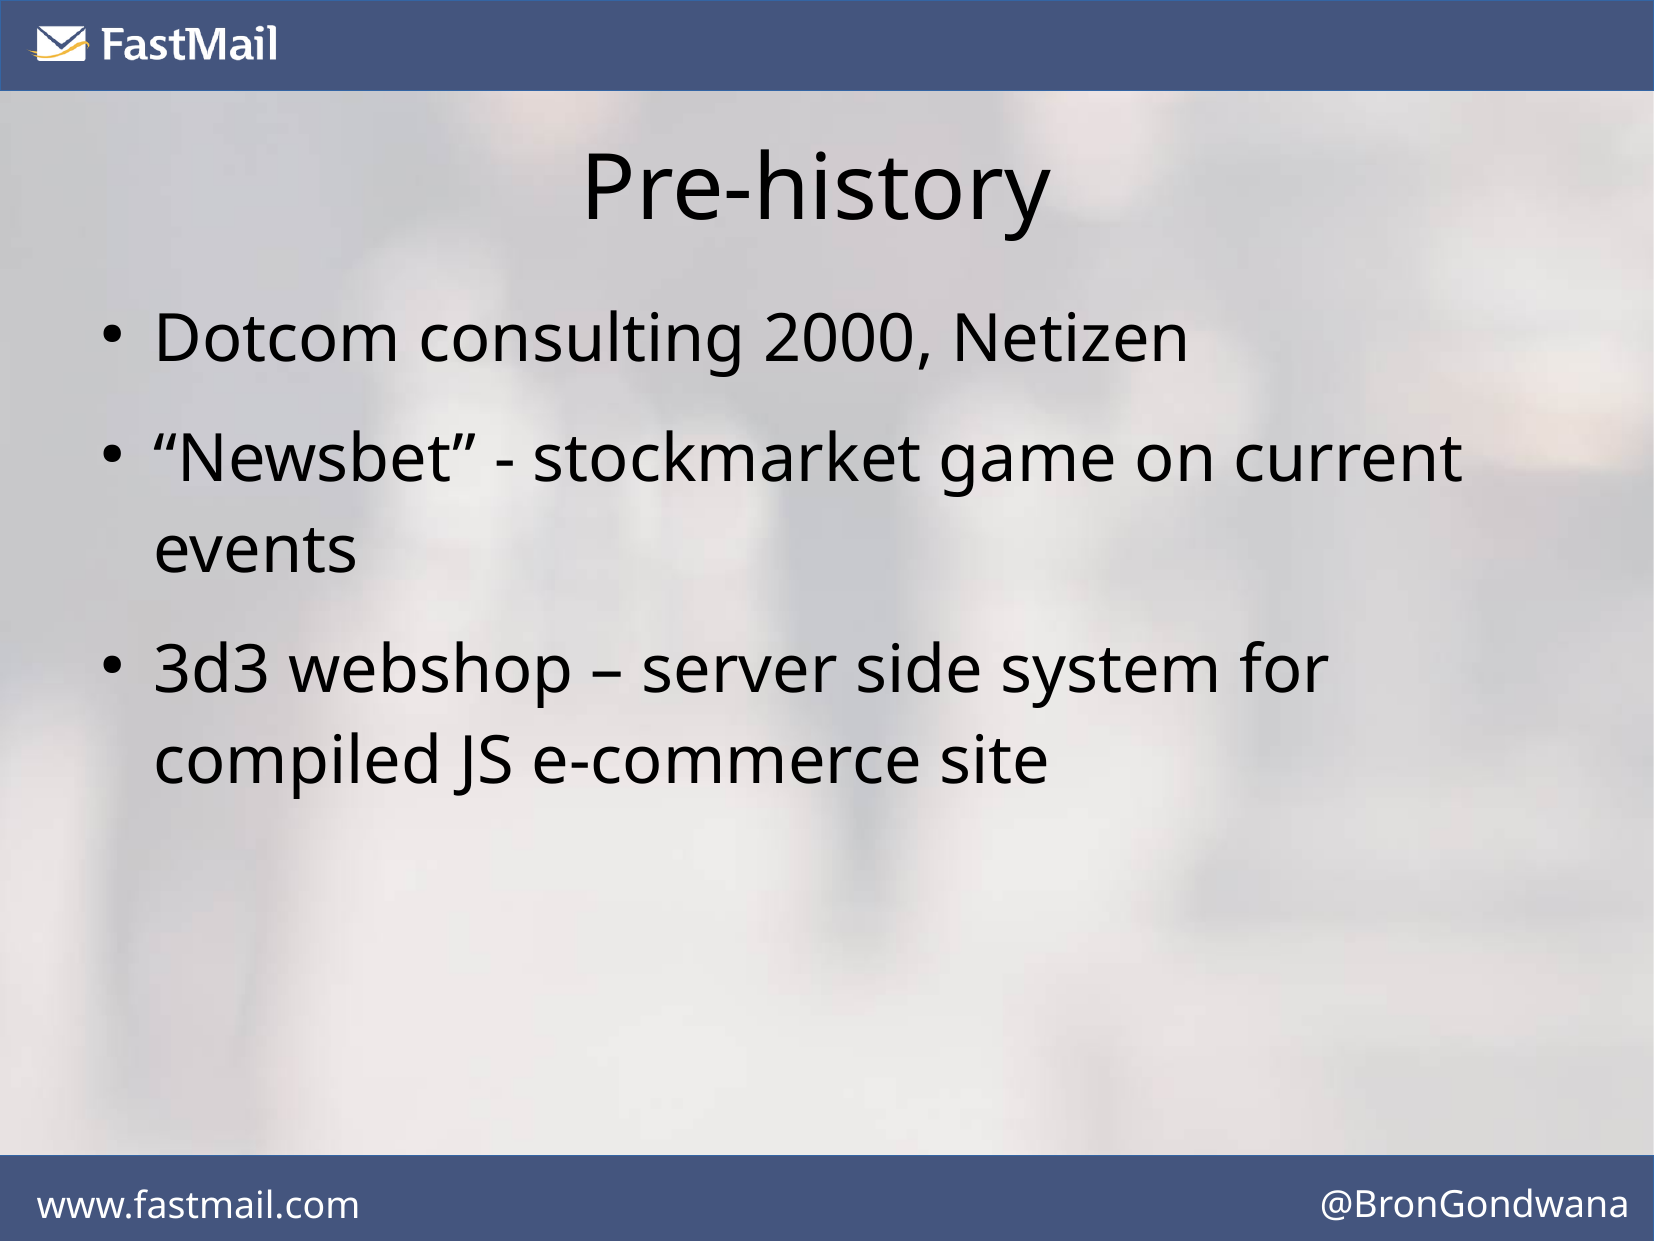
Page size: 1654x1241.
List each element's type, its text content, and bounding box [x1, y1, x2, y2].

picture [0, 91, 1654, 1155]
title Pre-history [71, 101, 1561, 267]
list Dotcom consulting 2000, Netizen “Newsbet” - stockmarket game on current events 3d3 webshop – server side system for compiled JS e-commerce site [82, 290, 1571, 1010]
picture [26, 8, 302, 78]
